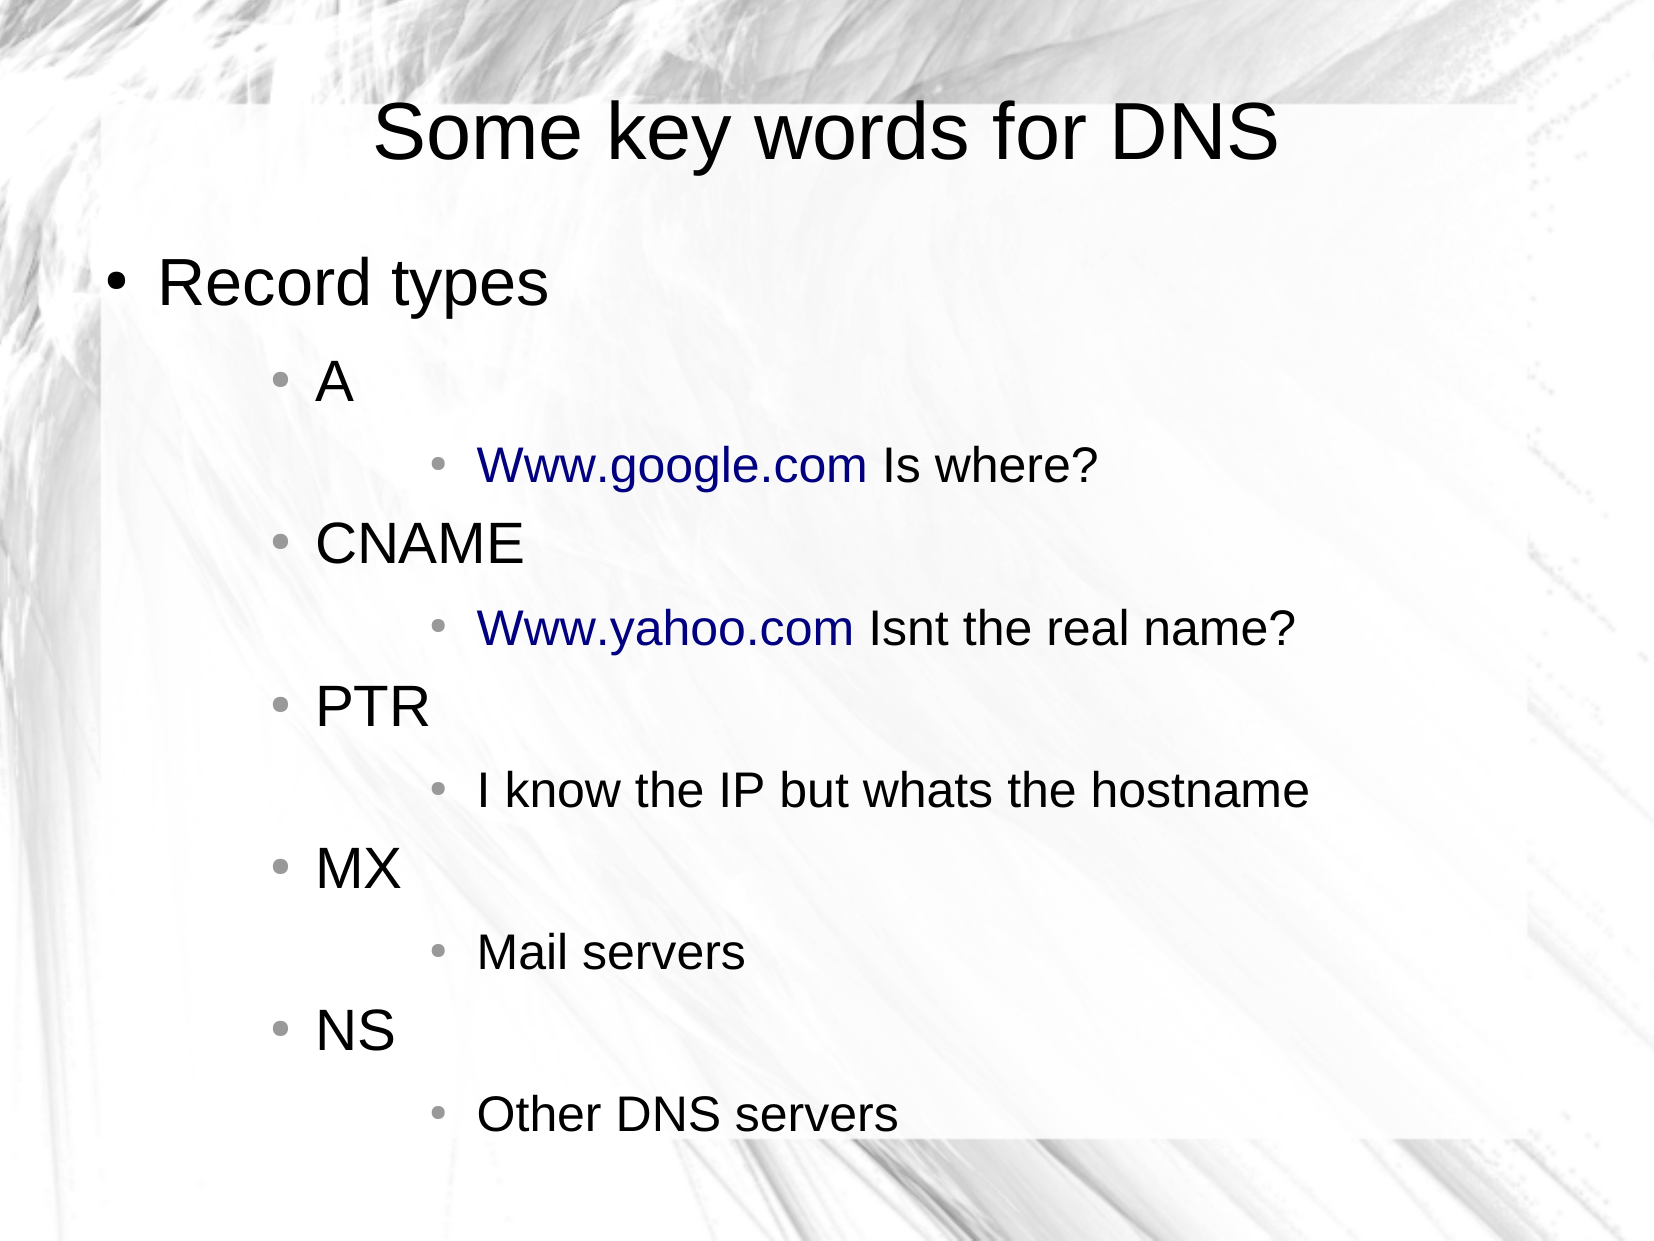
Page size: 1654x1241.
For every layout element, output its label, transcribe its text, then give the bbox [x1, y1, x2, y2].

title Some key words for DNS [82, 37, 1571, 226]
list Record types A Www.google.com Is where? CNAME Www.yahoo.com Isnt the real name? PTR I know the IP but whats the hostname MX Mail servers NS Other DNS servers [86, 244, 1576, 1142]
picture [0, 0, 1654, 1241]
